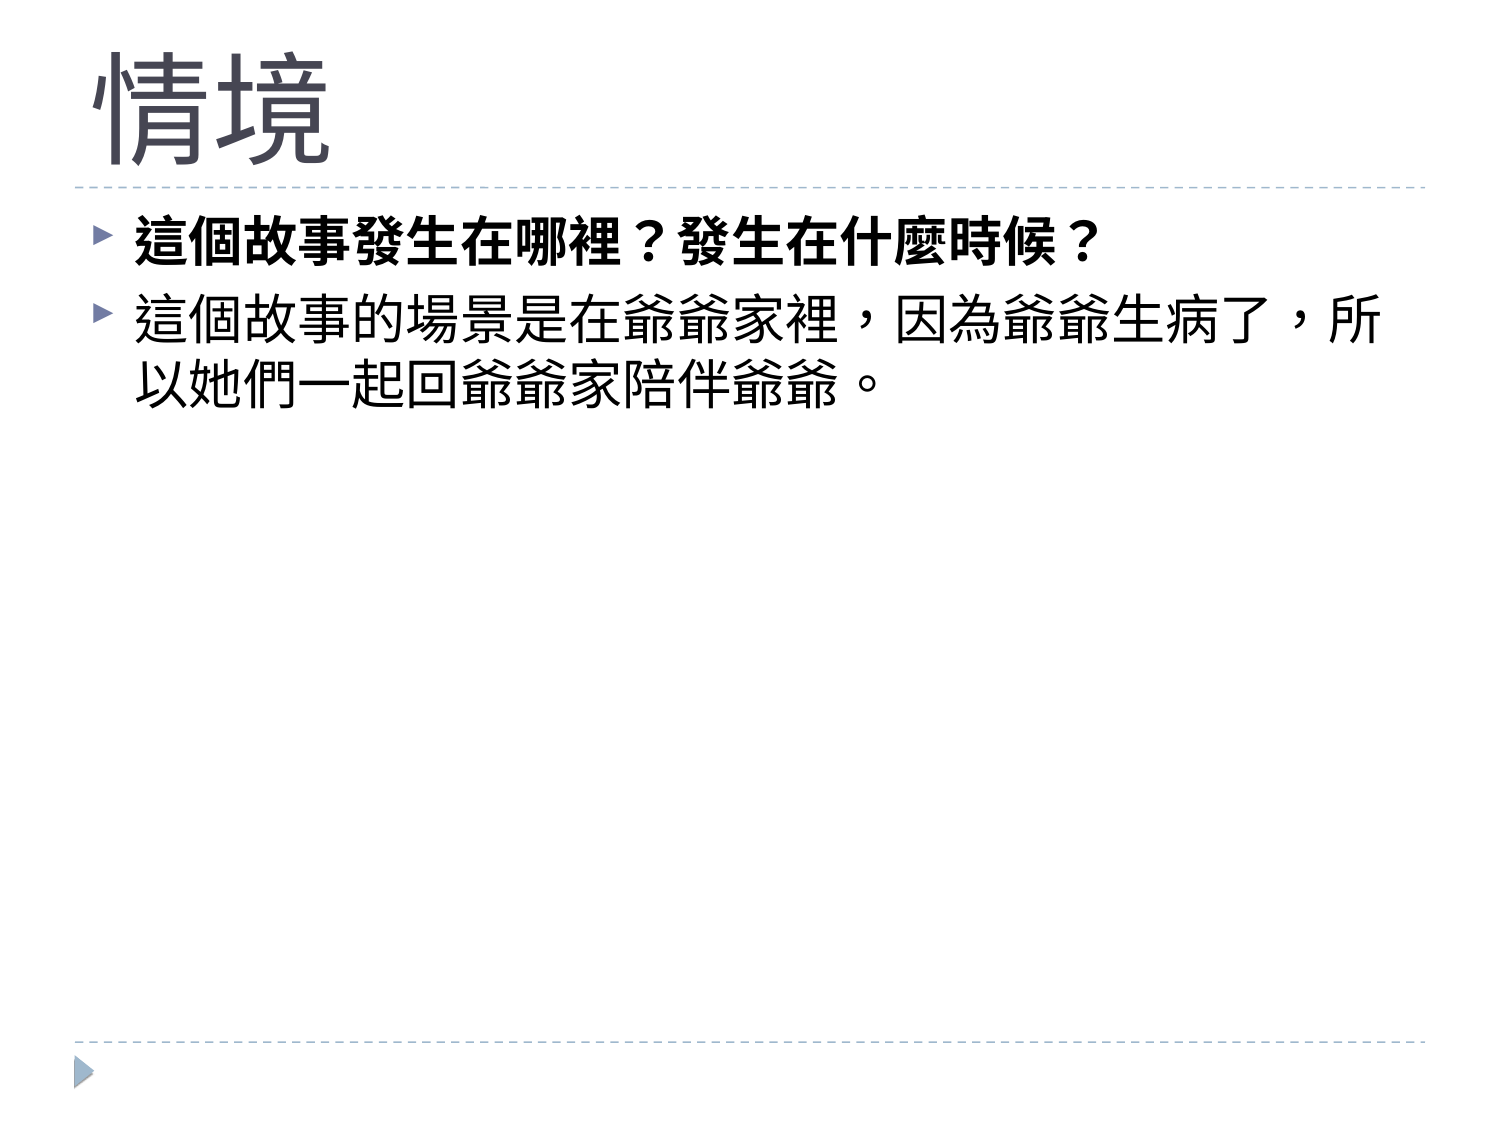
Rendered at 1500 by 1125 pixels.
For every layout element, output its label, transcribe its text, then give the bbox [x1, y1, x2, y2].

title 情境 [75, 24, 1425, 188]
list 這個故事發生在哪裡？發生在什麼時候？ 這個故事的場景是在爺爺家裡，因為爺爺生病了，所以她們一起回爺爺家陪伴爺爺。 [75, 200, 1425, 1010]
